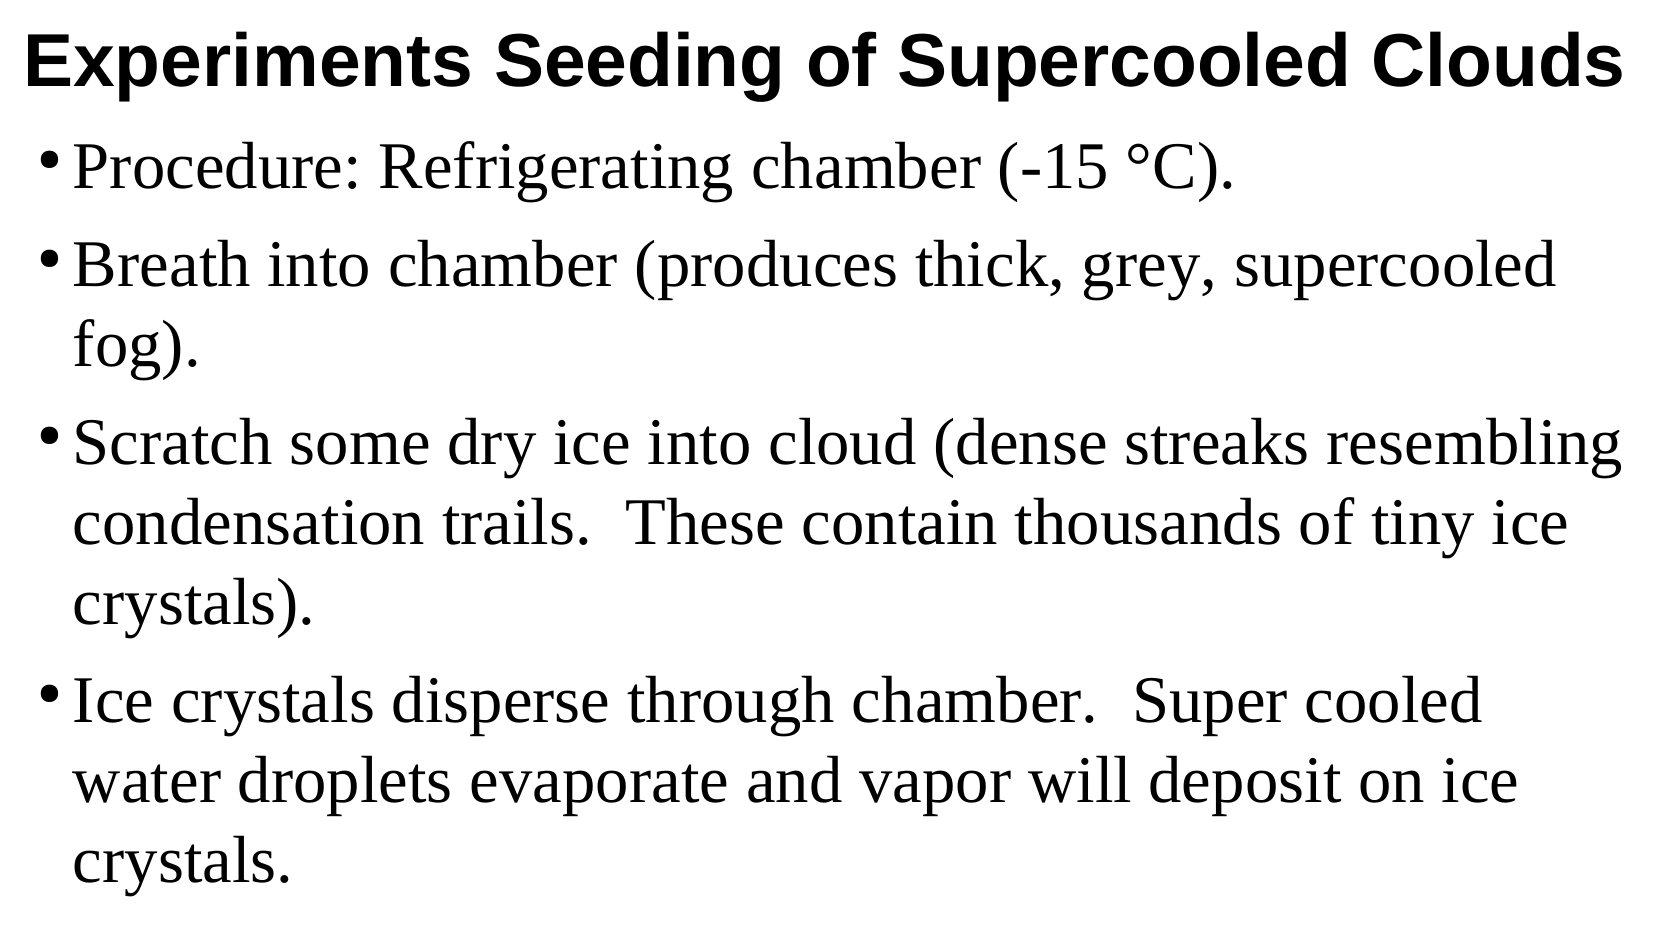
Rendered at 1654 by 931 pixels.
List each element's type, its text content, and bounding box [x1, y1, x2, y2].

text_box Procedure: Refrigerating chamber (-15 °C). Breath into chamber (produces thick, grey, supercooled fog). Scratch some dry ice into cloud (dense streaks resembling condensation trails. These contain thousands of tiny ice crystals). Ice crystals disperse through chamber. Super cooled water droplets evaporate and vapor will deposit on ice crystals. [13, 114, 1650, 904]
title Experiments Seeding of Supercooled Clouds [0, 5, 1654, 107]
